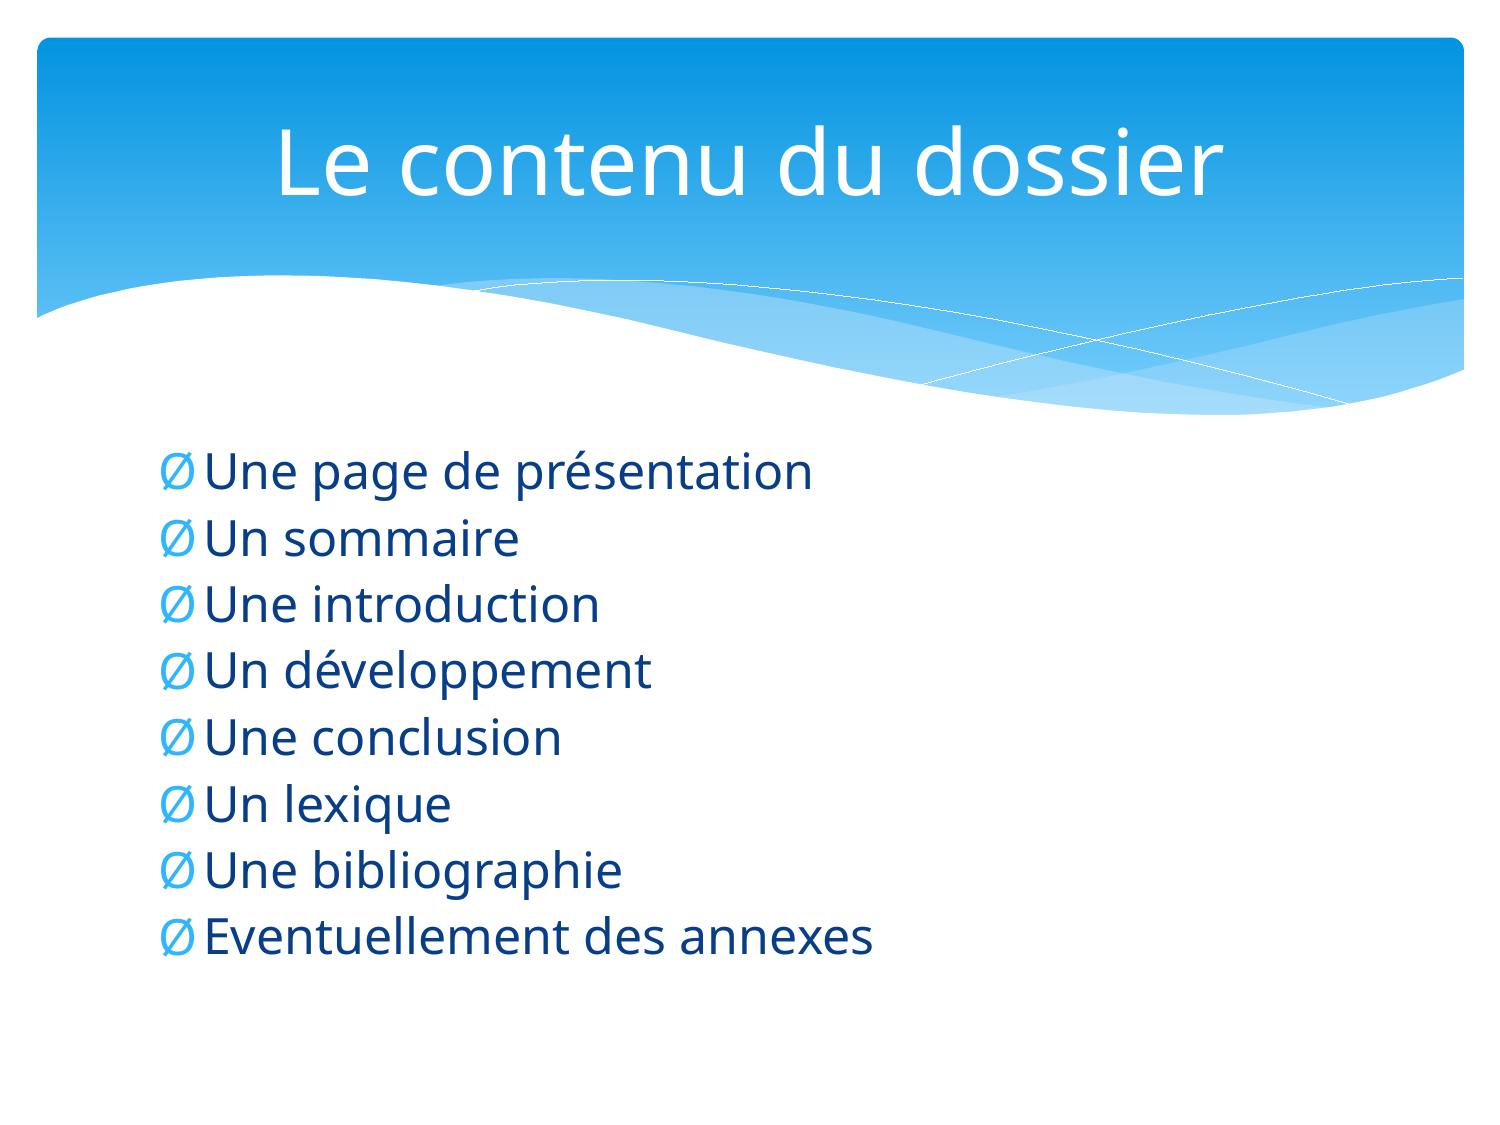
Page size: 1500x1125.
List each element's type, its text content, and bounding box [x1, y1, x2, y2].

title Le contenu du dossier [75, 55, 1426, 262]
list Une page de présentation Un sommaire Une introduction Un développement Une conclusion Un lexique Une bibliographie Eventuellement des annexes [143, 438, 1359, 1005]
